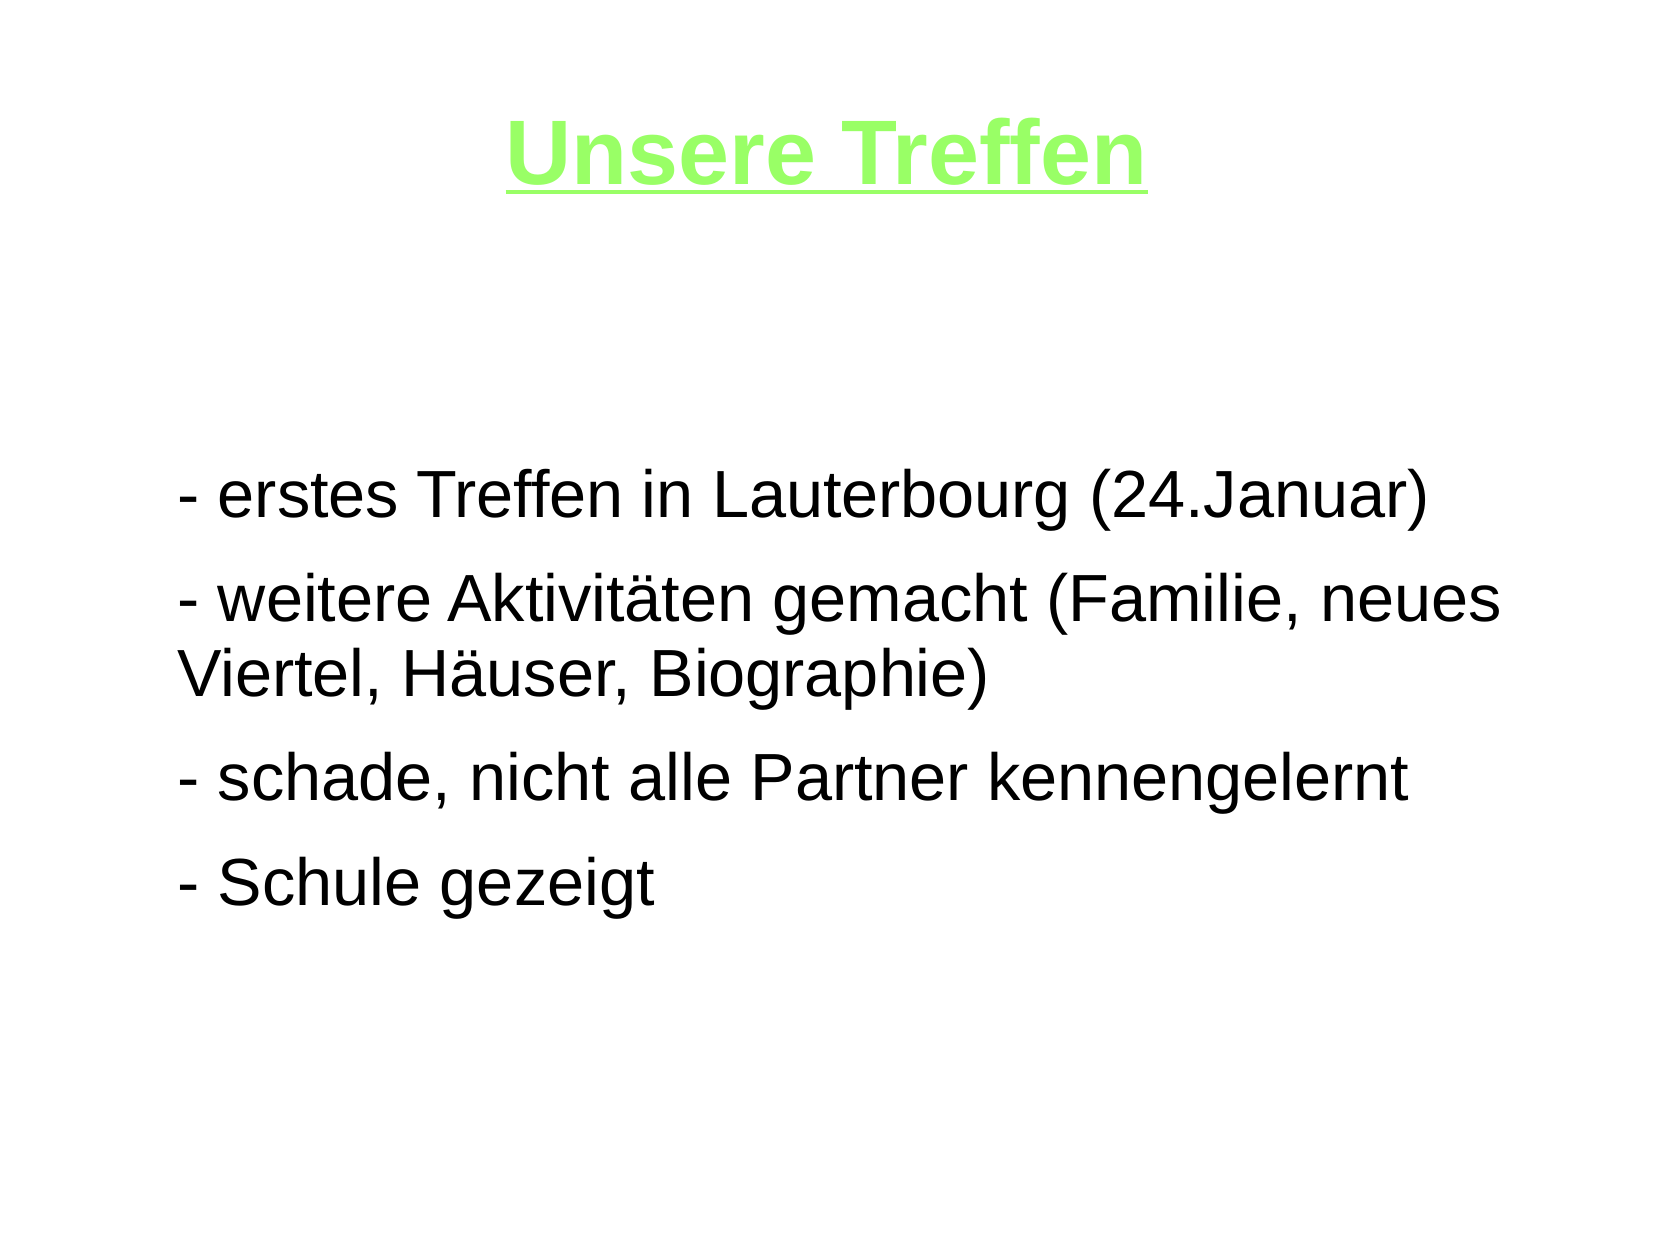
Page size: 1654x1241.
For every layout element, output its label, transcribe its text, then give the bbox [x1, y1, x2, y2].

list - erstes Treffen in Lauterbourg (24.Januar) - weitere Aktivitäten gemacht (Familie, neues Viertel, Häuser, Biographie) - schade, nicht alle Partner kennengelernt - Schule gezeigt [106, 457, 1595, 1241]
title Unsere Treffen [82, 49, 1571, 257]
